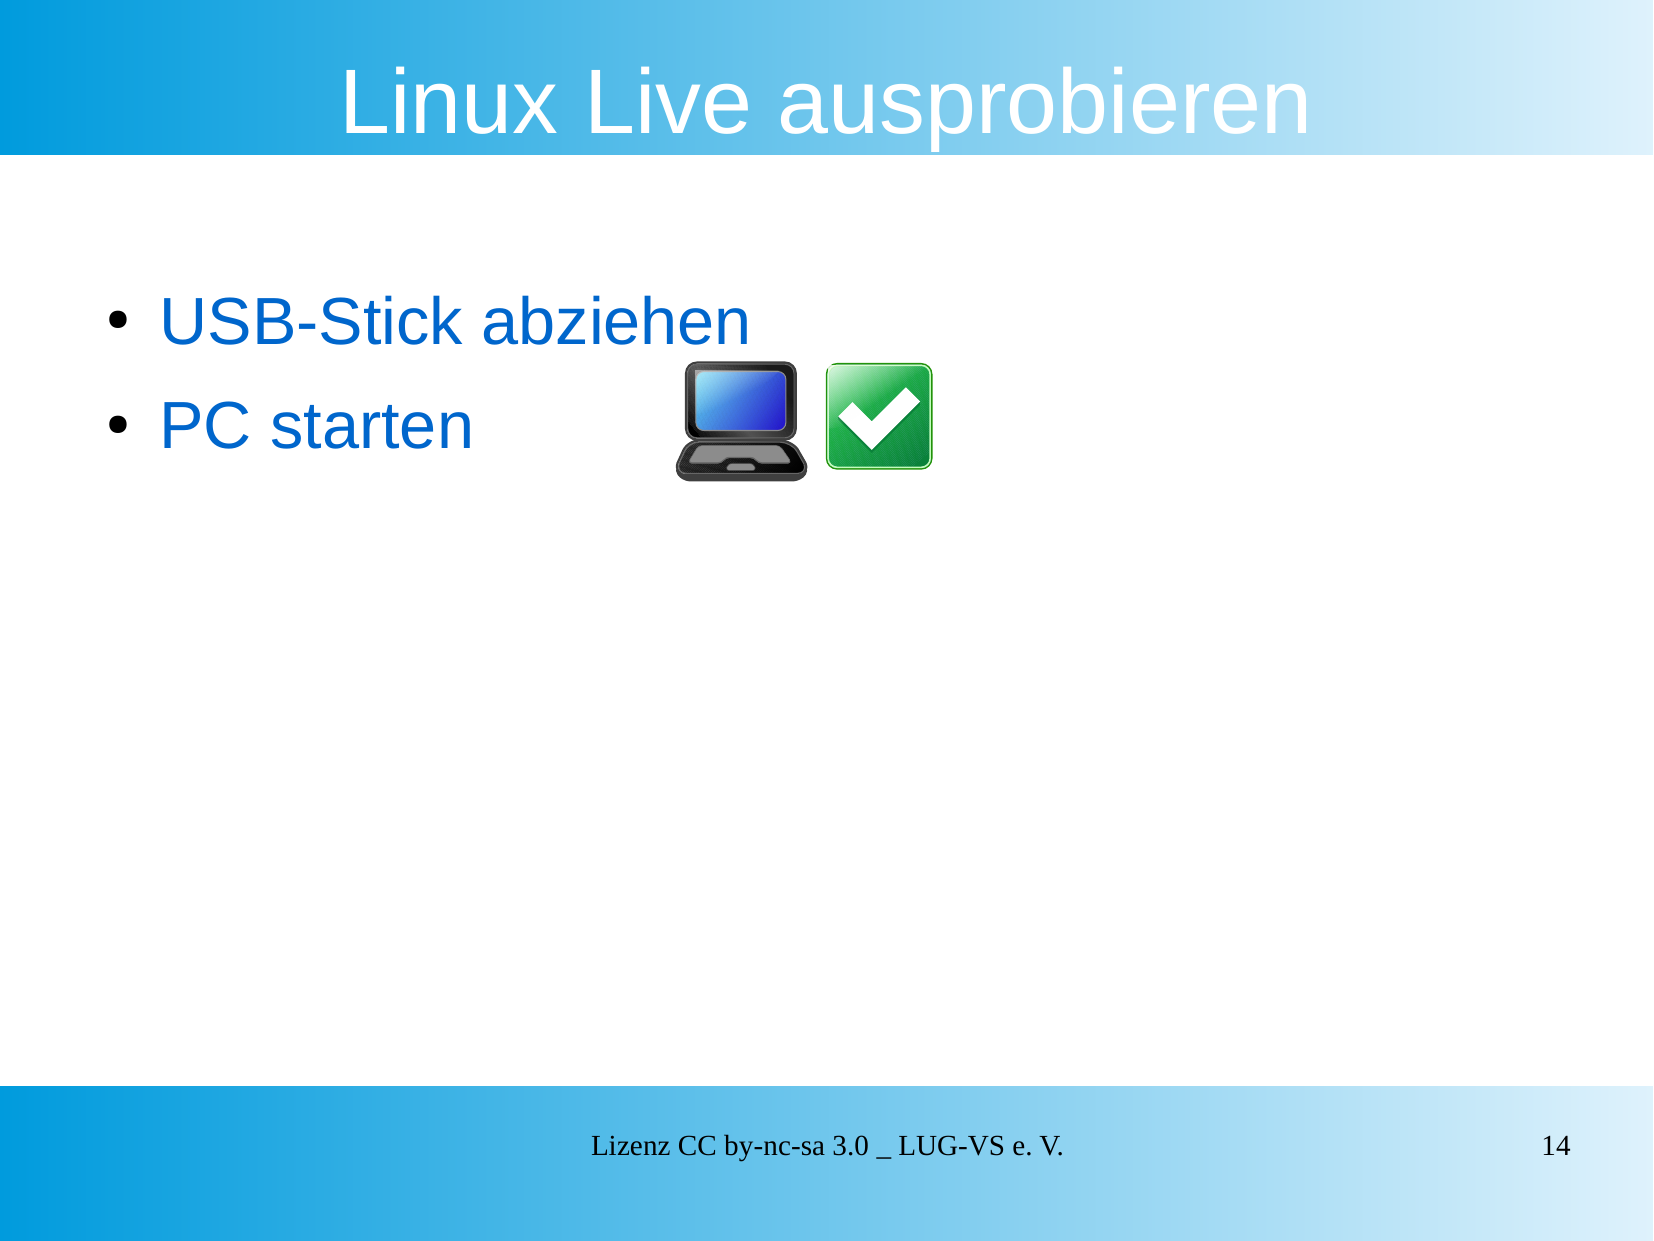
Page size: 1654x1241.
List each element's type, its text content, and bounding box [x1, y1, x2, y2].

title Linux Live ausprobieren [82, 49, 1571, 155]
list USB-Stick abziehen PC starten [88, 284, 1577, 1004]
picture [658, 334, 961, 505]
